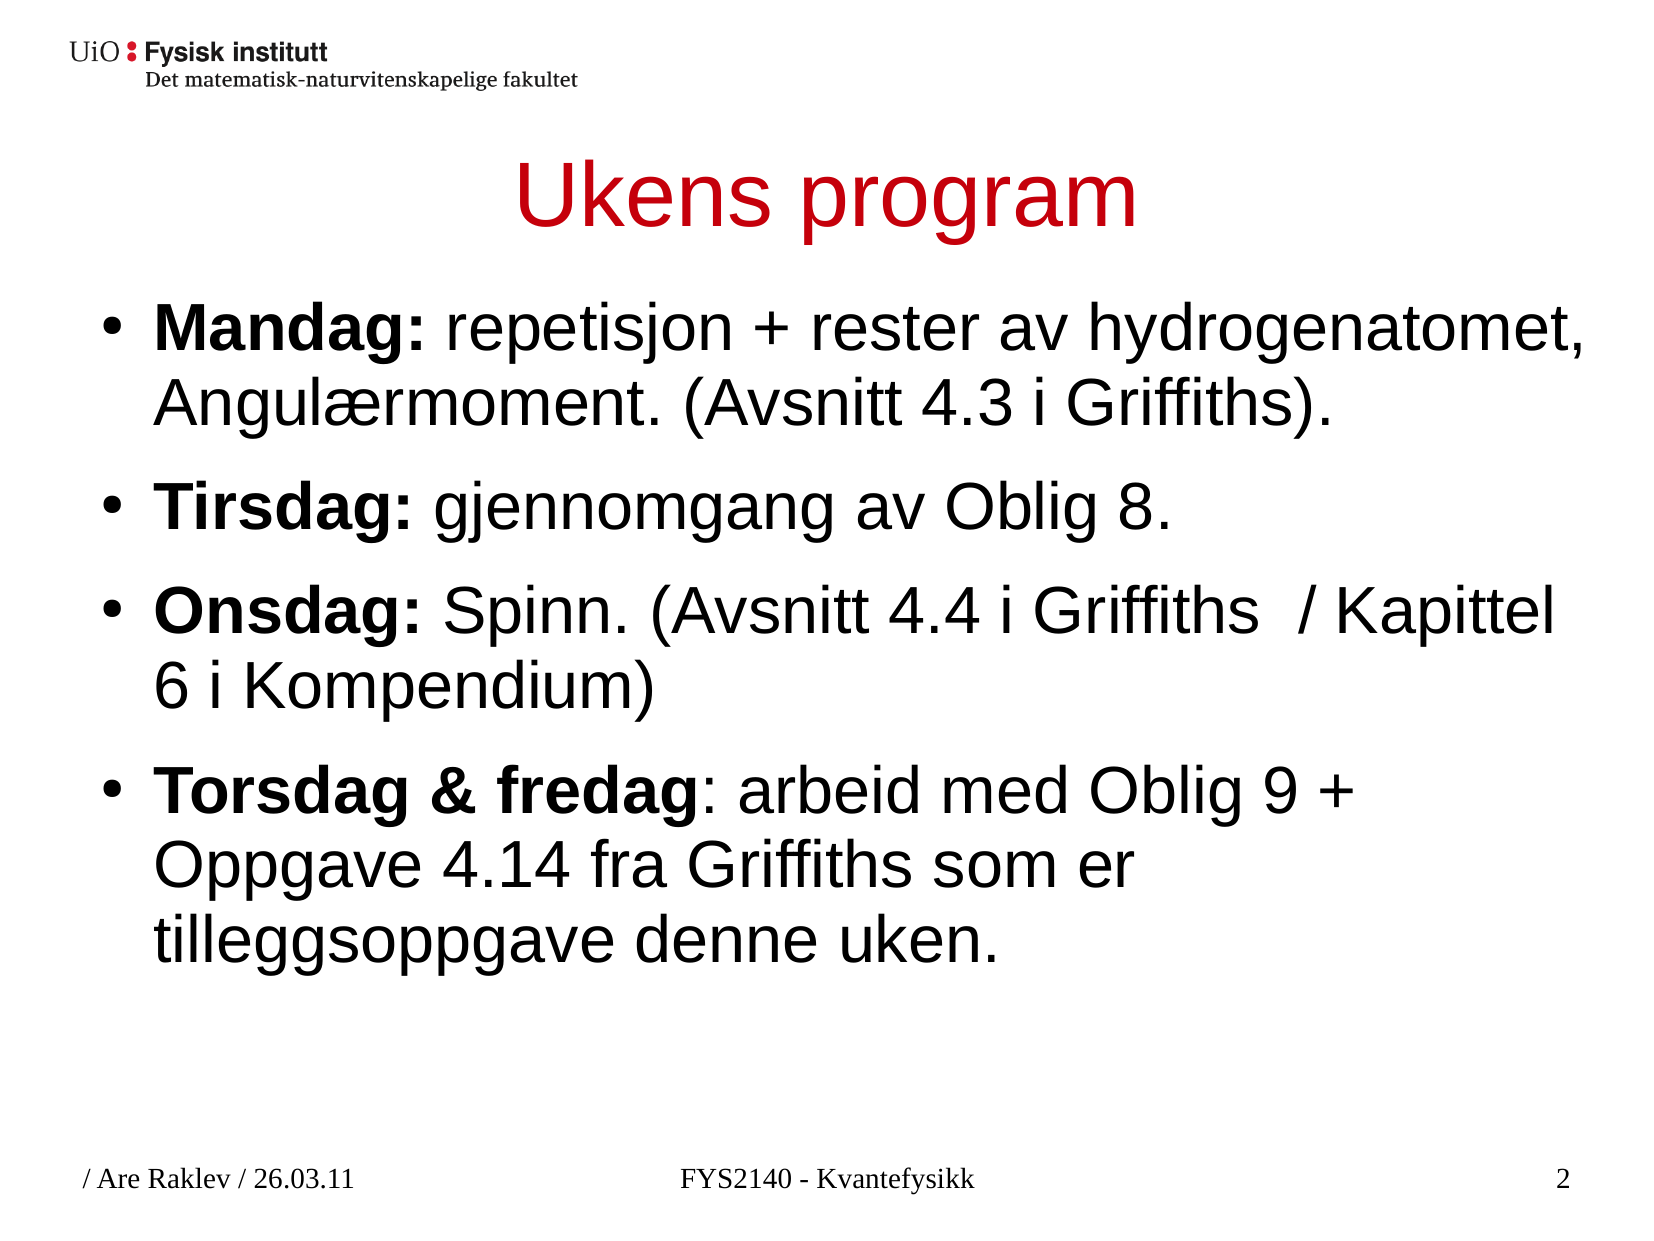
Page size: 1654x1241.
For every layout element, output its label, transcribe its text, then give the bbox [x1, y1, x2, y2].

picture [68, 37, 581, 93]
list Mandag: repetisjon + rester av hydrogenatomet, Angulærmoment. (Avsnitt 4.3 i Griffiths). Tirsdag: gjennomgang av Oblig 8. Onsdag: Spinn. (Avsnitt 4.4 i Griffiths / Kapittel 6 i Kompendium) Torsdag & fredag: arbeid med Oblig 9 + Oppgave 4.14 fra Griffiths som er tilleggsoppgave denne uken. [82, 290, 1613, 1094]
title Ukens program [82, 90, 1571, 290]
